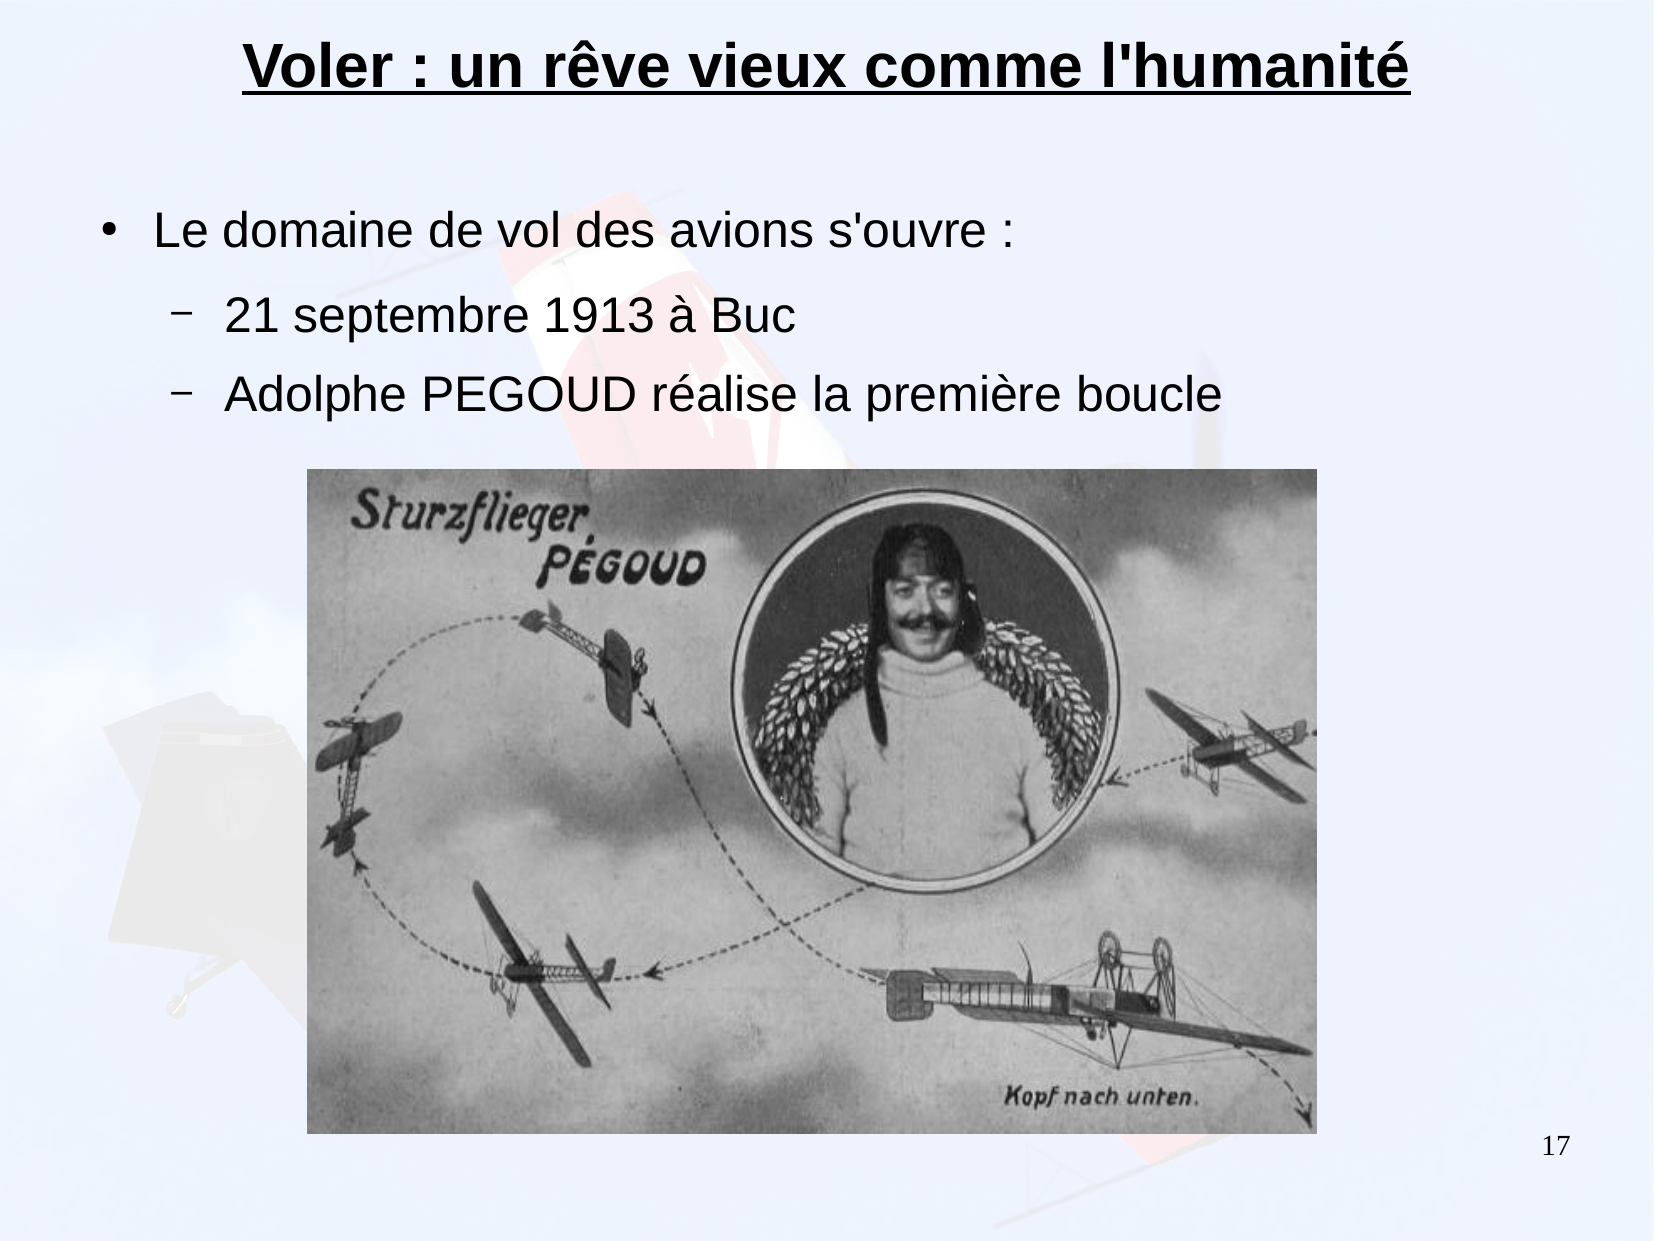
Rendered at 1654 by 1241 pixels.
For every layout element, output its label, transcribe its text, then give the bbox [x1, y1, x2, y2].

list Le domaine de vol des avions s'ouvre : 21 septembre 1913 à Buc Adolphe PEGOUD réalise la première boucle [82, 202, 1571, 922]
title Voler : un rêve vieux comme l'humanité [82, 31, 1571, 101]
picture [0, 0, 1654, 1241]
